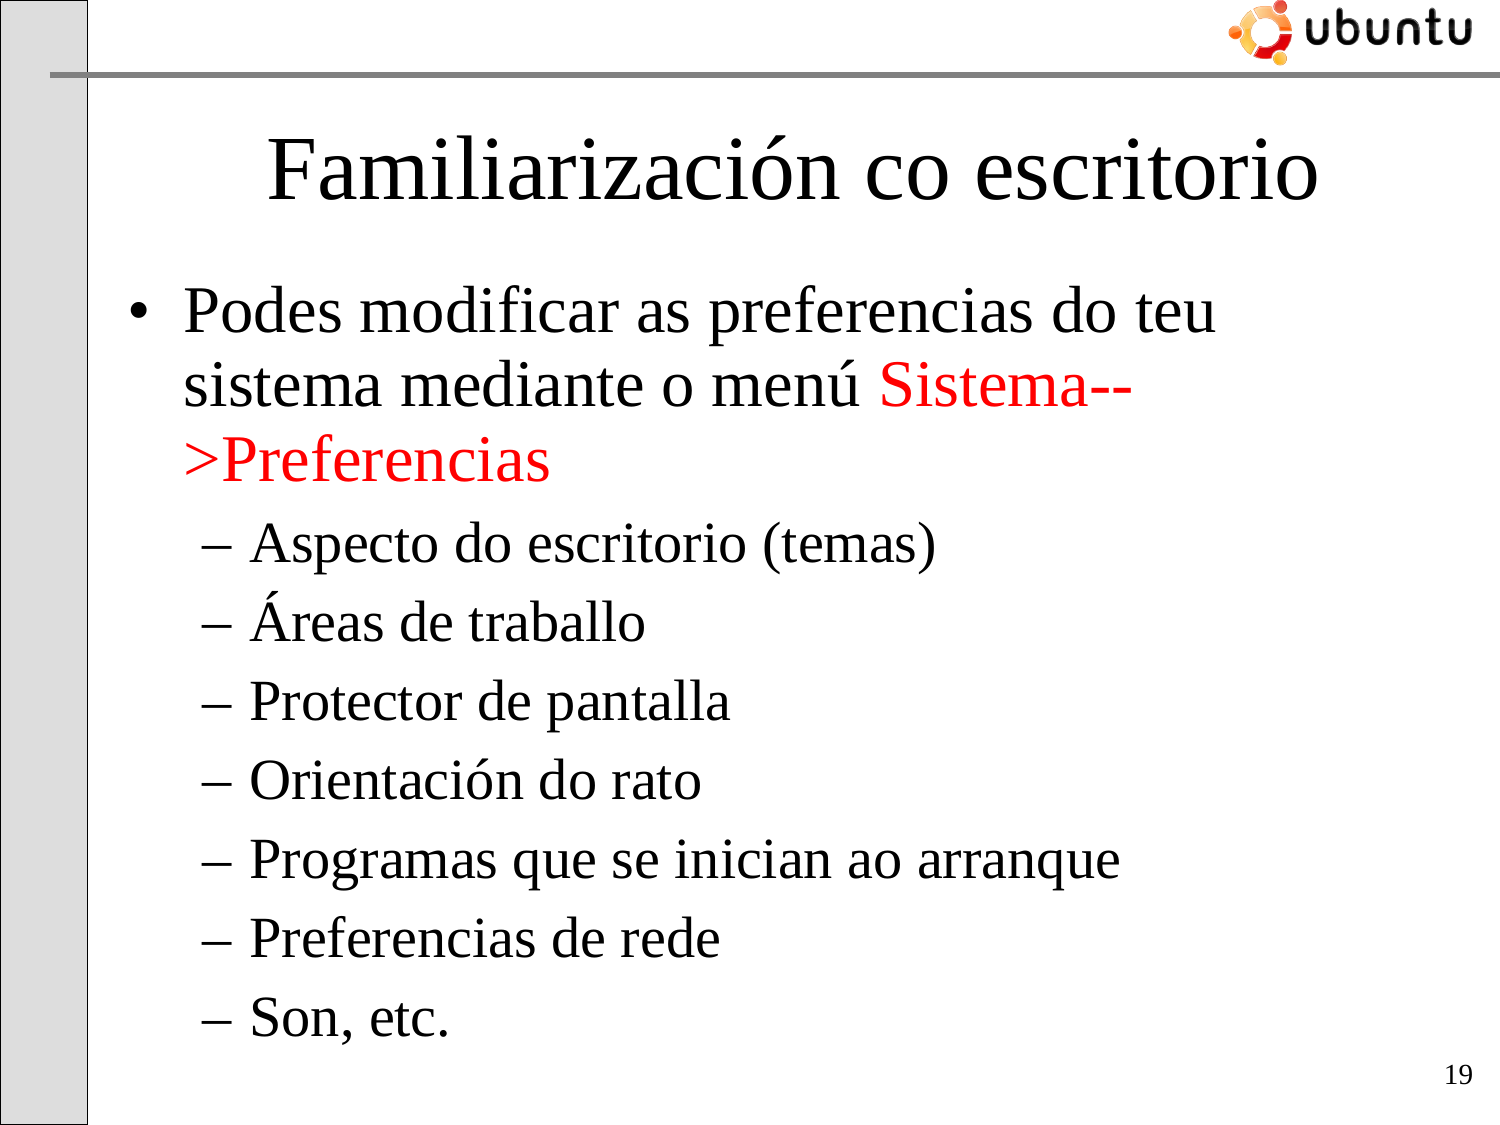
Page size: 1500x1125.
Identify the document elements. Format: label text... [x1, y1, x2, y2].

title Familiarización co escritorio [112, 99, 1477, 237]
list Podes modificar as preferencias do teu sistema mediante o menú Sistema-->Preferencias Aspecto do escritorio (temas) Áreas de traballo Protector de pantalla Orientación do rato Programas que se inician ao arranque Preferencias de rede Son, etc. [112, 265, 1418, 1125]
picture [1221, 0, 1483, 71]
